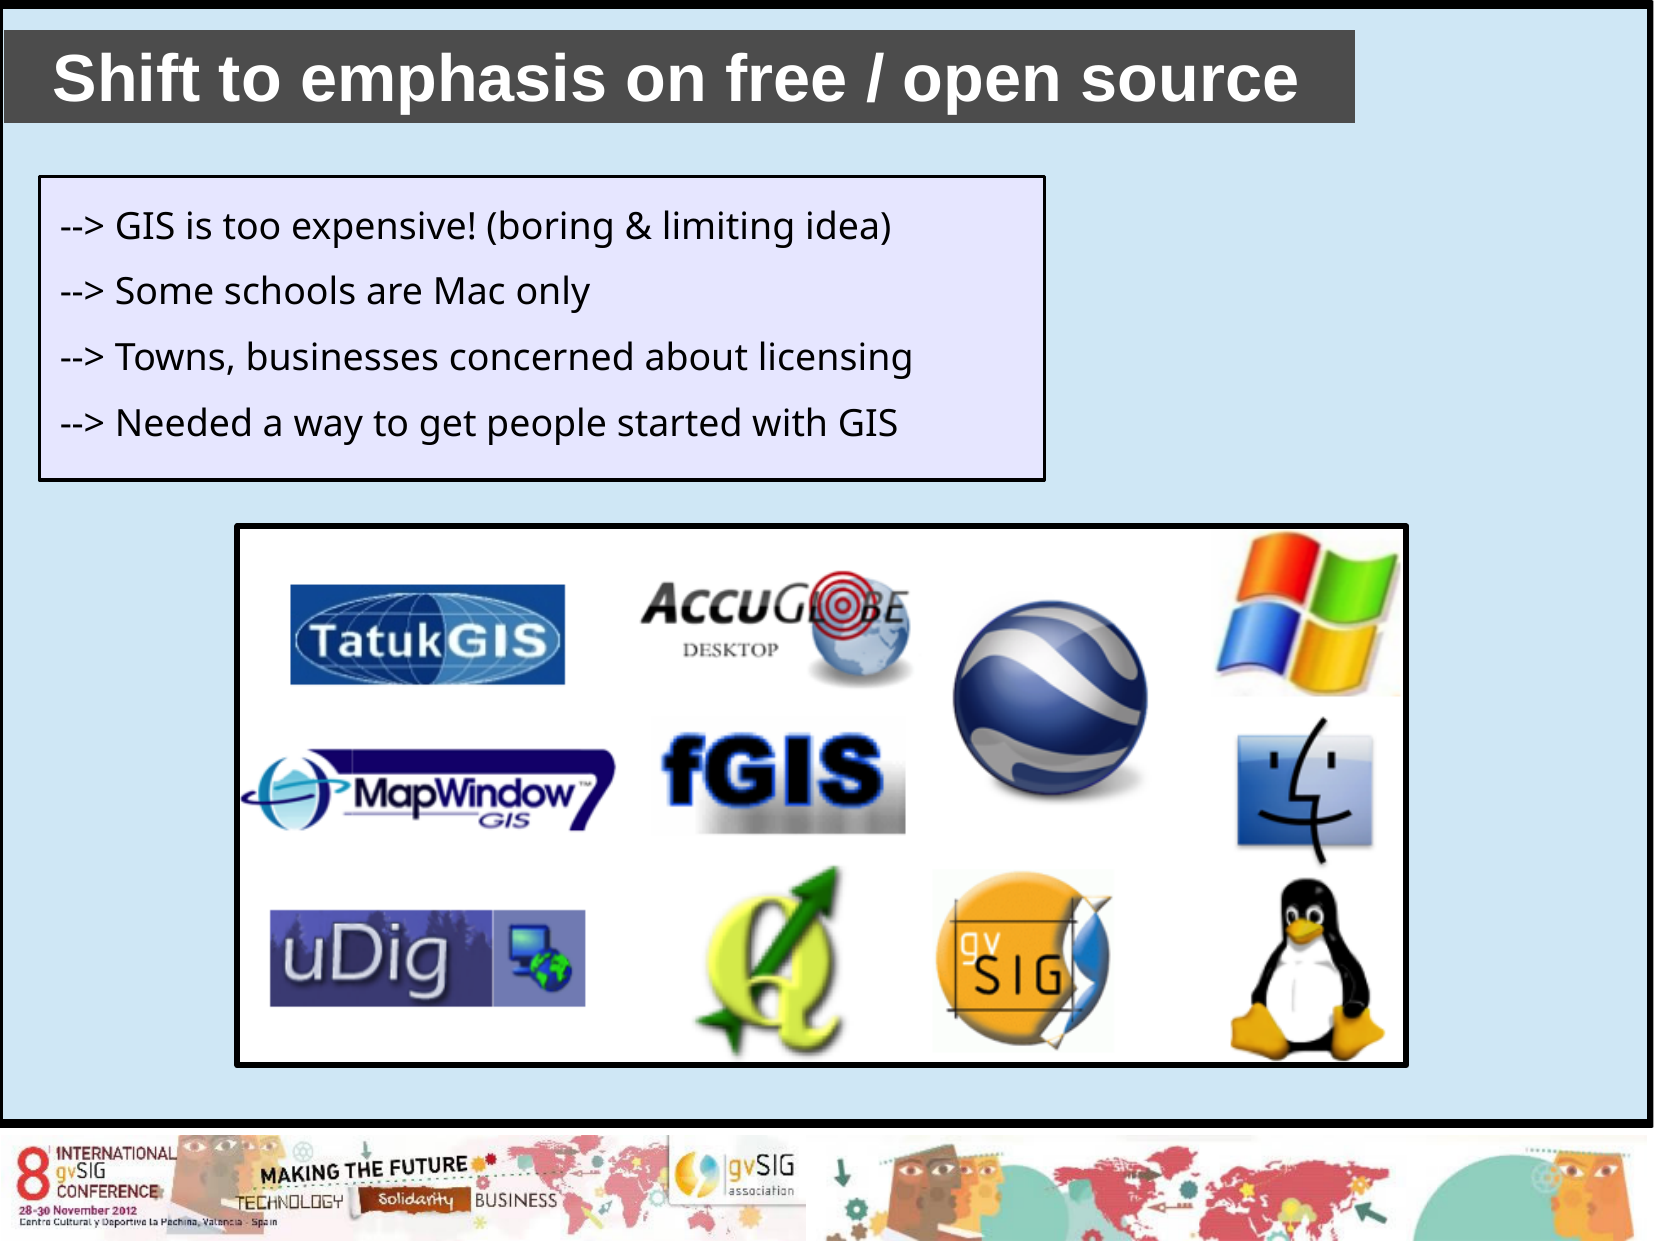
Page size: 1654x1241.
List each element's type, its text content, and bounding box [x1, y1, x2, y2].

text_box [0, 4, 1652, 1124]
text_box Shift to emphasis on free / open source [37, 33, 1336, 123]
text_box --> GIS is too expensive! (boring & limiting idea) --> Some schools are Mac only --> Towns, businesses concerned about licensing --> Needed a way to get people started with GIS [45, 191, 1051, 732]
picture [240, 529, 1404, 1063]
picture [1, 1135, 1647, 1241]
